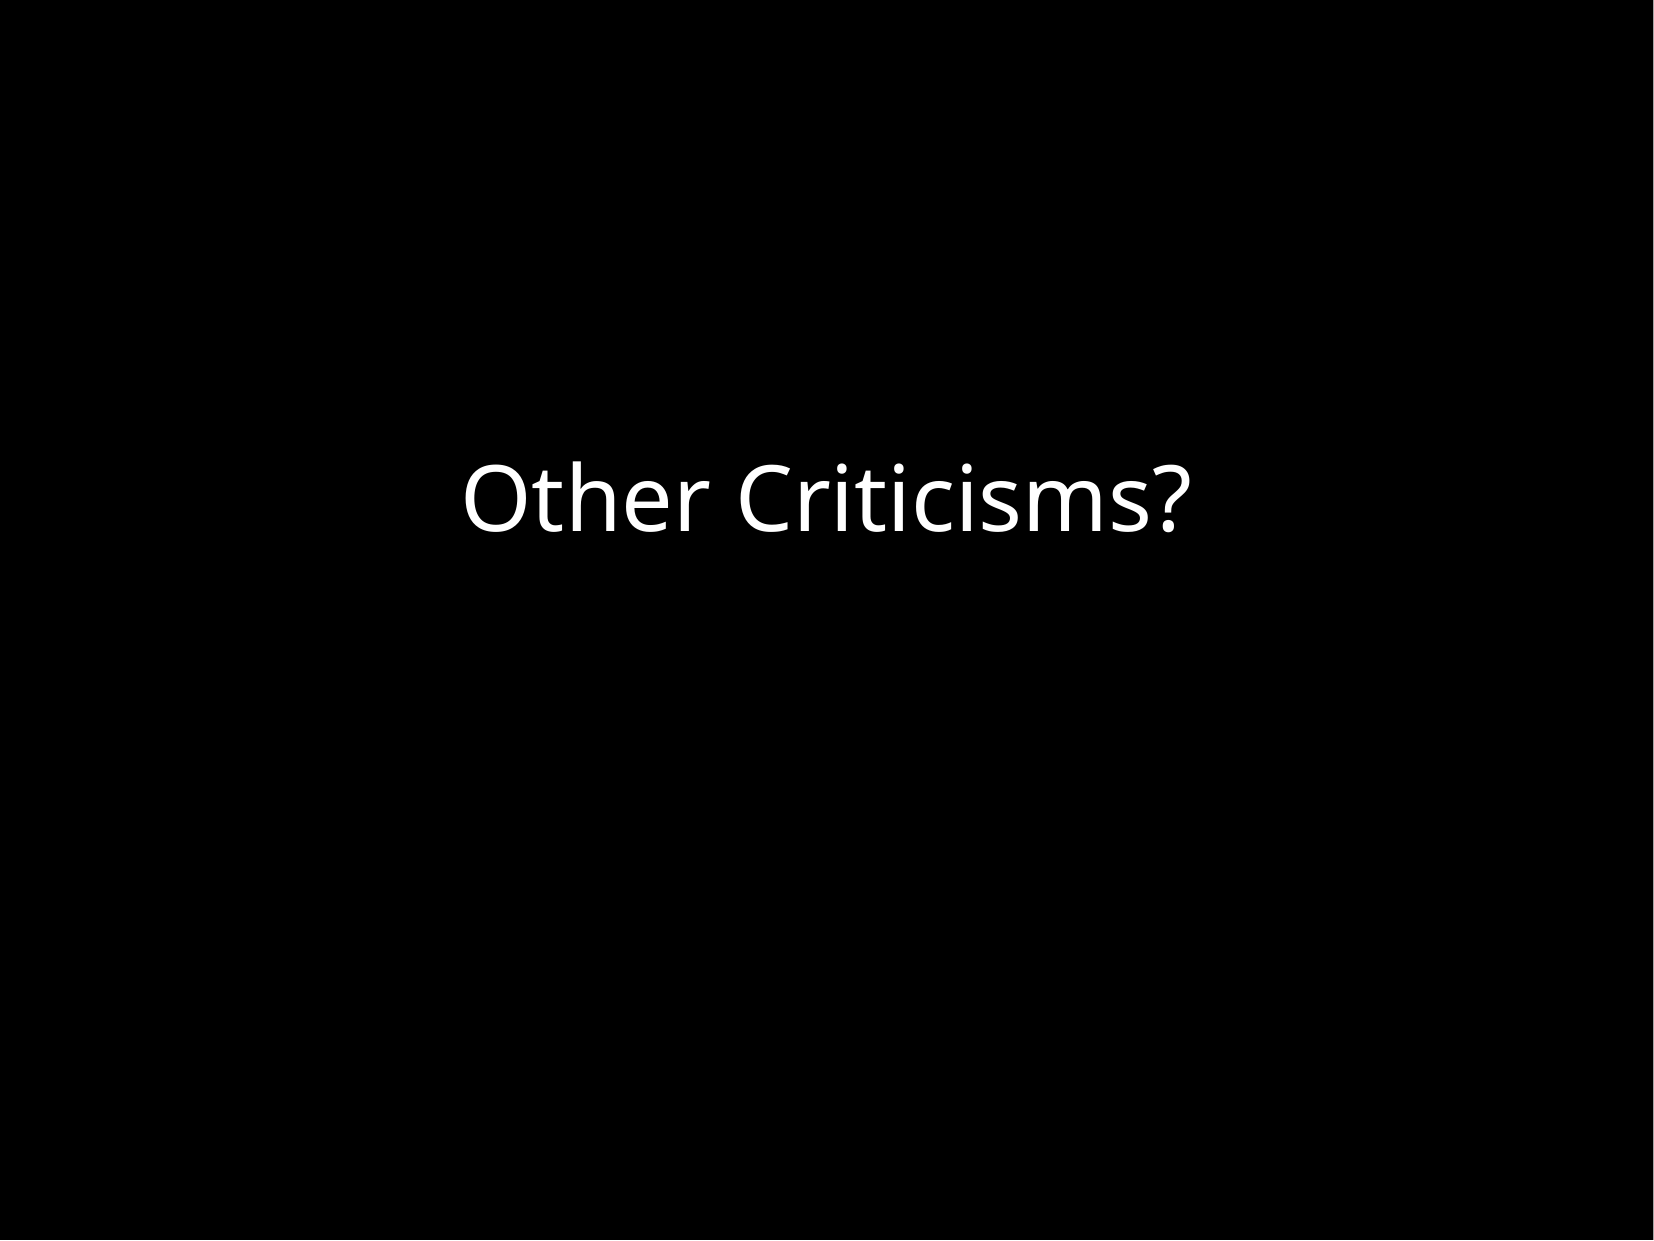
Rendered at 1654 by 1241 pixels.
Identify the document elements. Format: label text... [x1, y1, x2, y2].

title Other Criticisms? [82, 399, 1571, 592]
